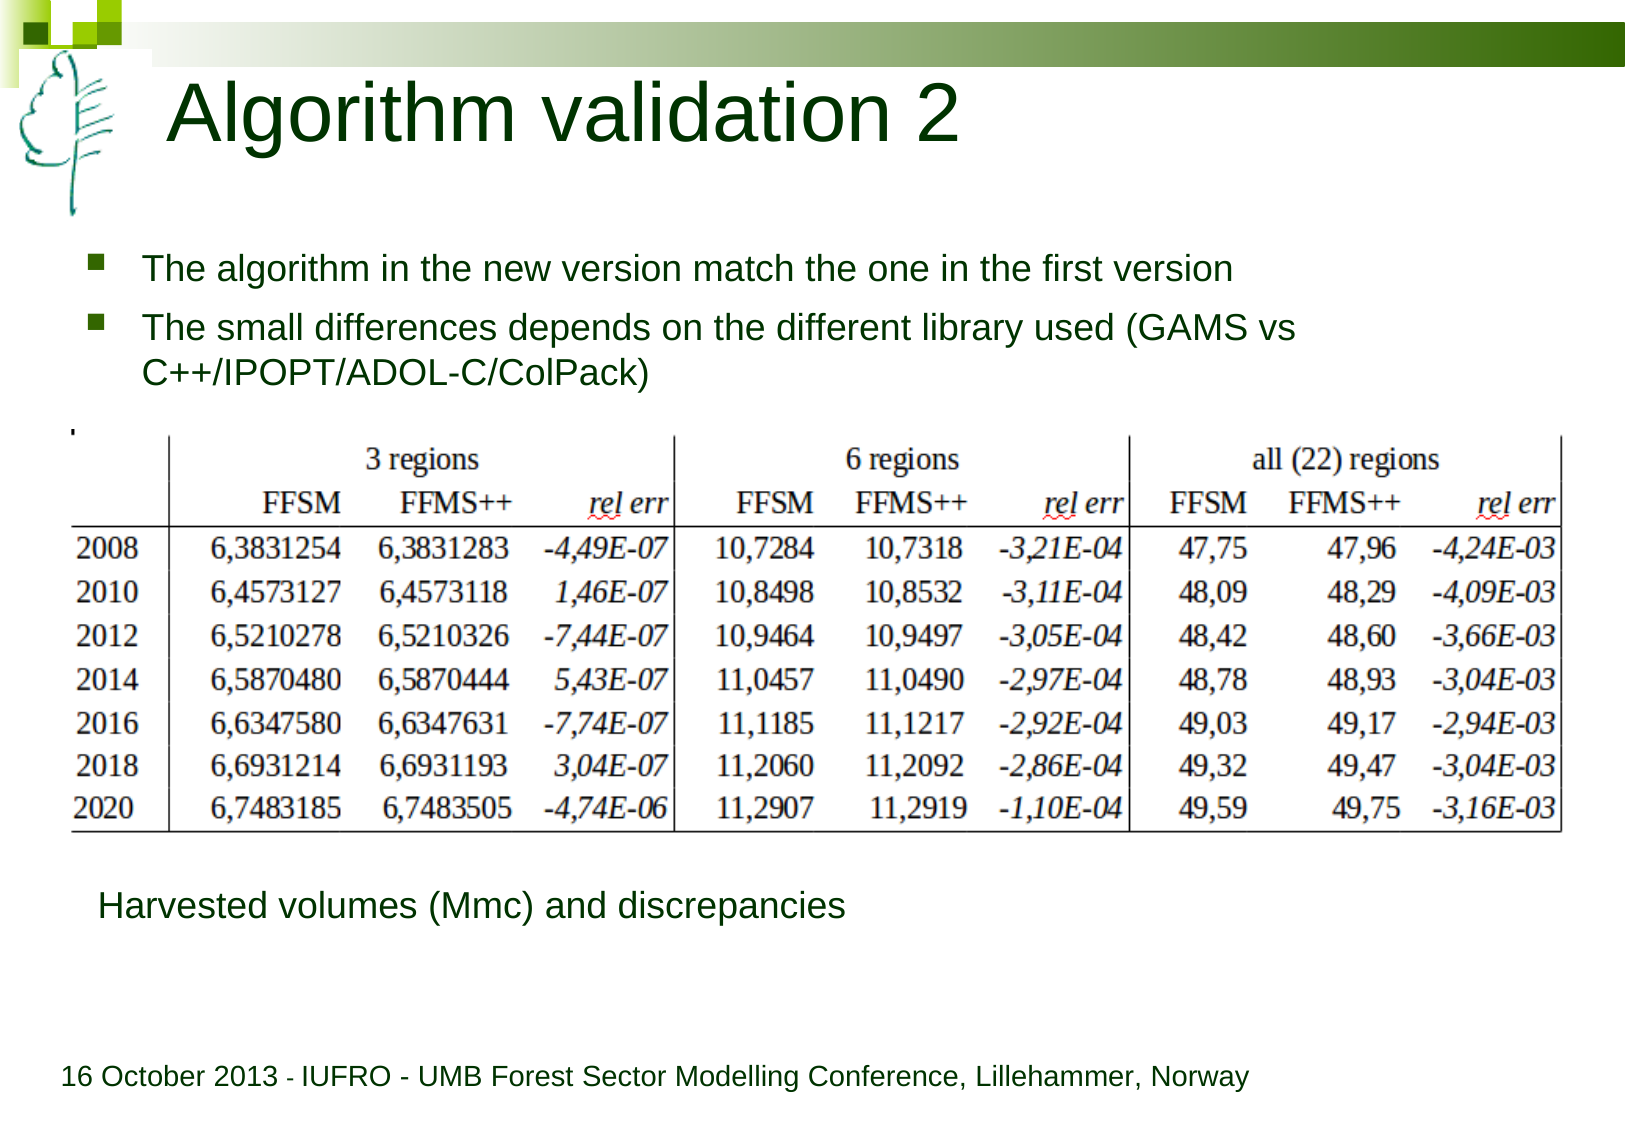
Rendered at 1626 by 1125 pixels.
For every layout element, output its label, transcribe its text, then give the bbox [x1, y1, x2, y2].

list The algorithm in the new version match the one in the first version The small differences depends on the different library used (GAMS vs C++/IPOPT/ADOL-C/ColPack) [70, 236, 1534, 429]
picture [19, 49, 152, 220]
title Algorithm validation 2 [152, 49, 1626, 166]
picture [70, 429, 1567, 839]
text_box Harvested volumes (Mmc) and discrepancies [82, 874, 1560, 934]
